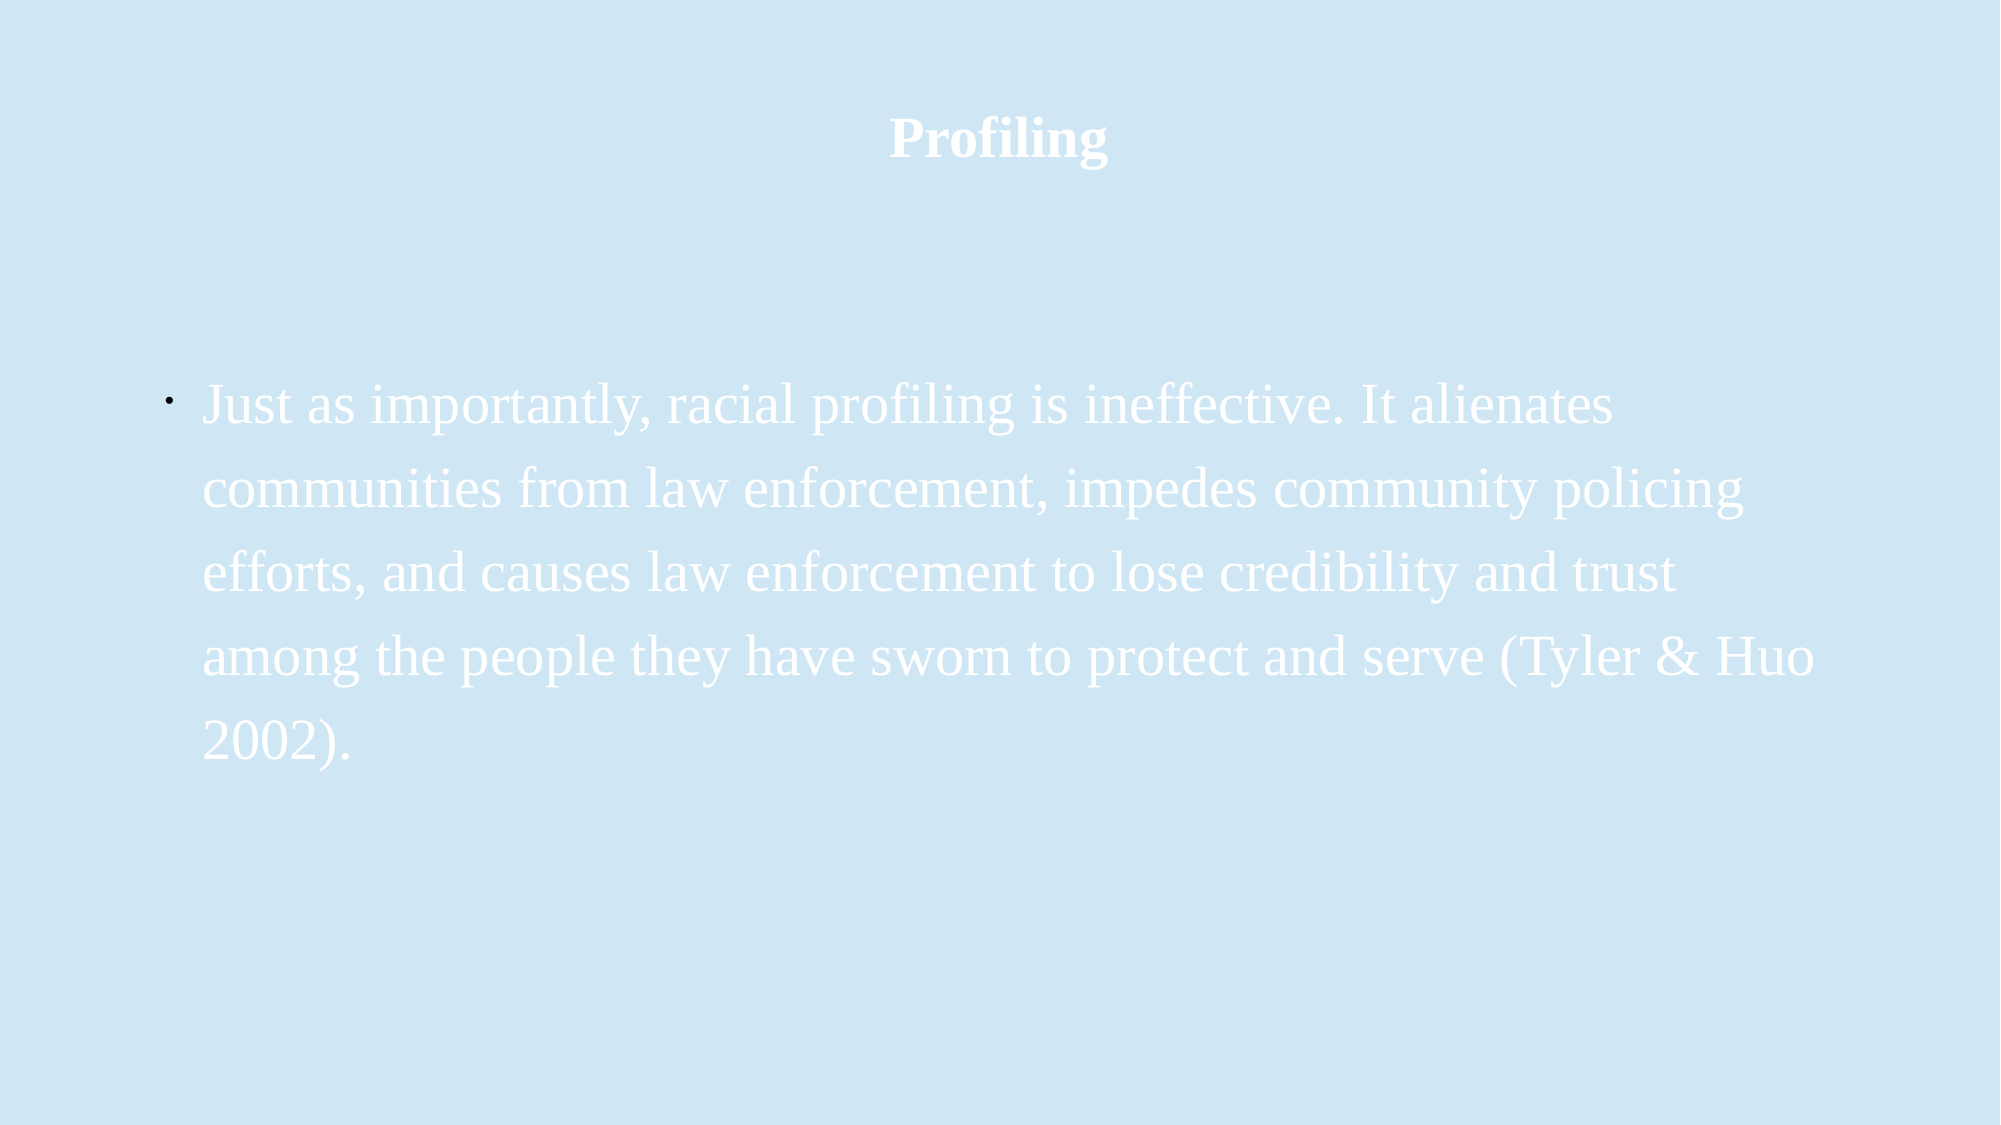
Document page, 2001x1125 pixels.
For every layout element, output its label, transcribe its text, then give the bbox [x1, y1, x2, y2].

list Just as importantly, racial profiling is ineffective. It alienates communities from law enforcement, impedes community policing efforts, and causes law enforcement to lose credibility and trust among the people they have sworn to protect and serve (Tyler & Huo 2002). [149, 343, 1849, 950]
title Profiling [149, 99, 1849, 318]
